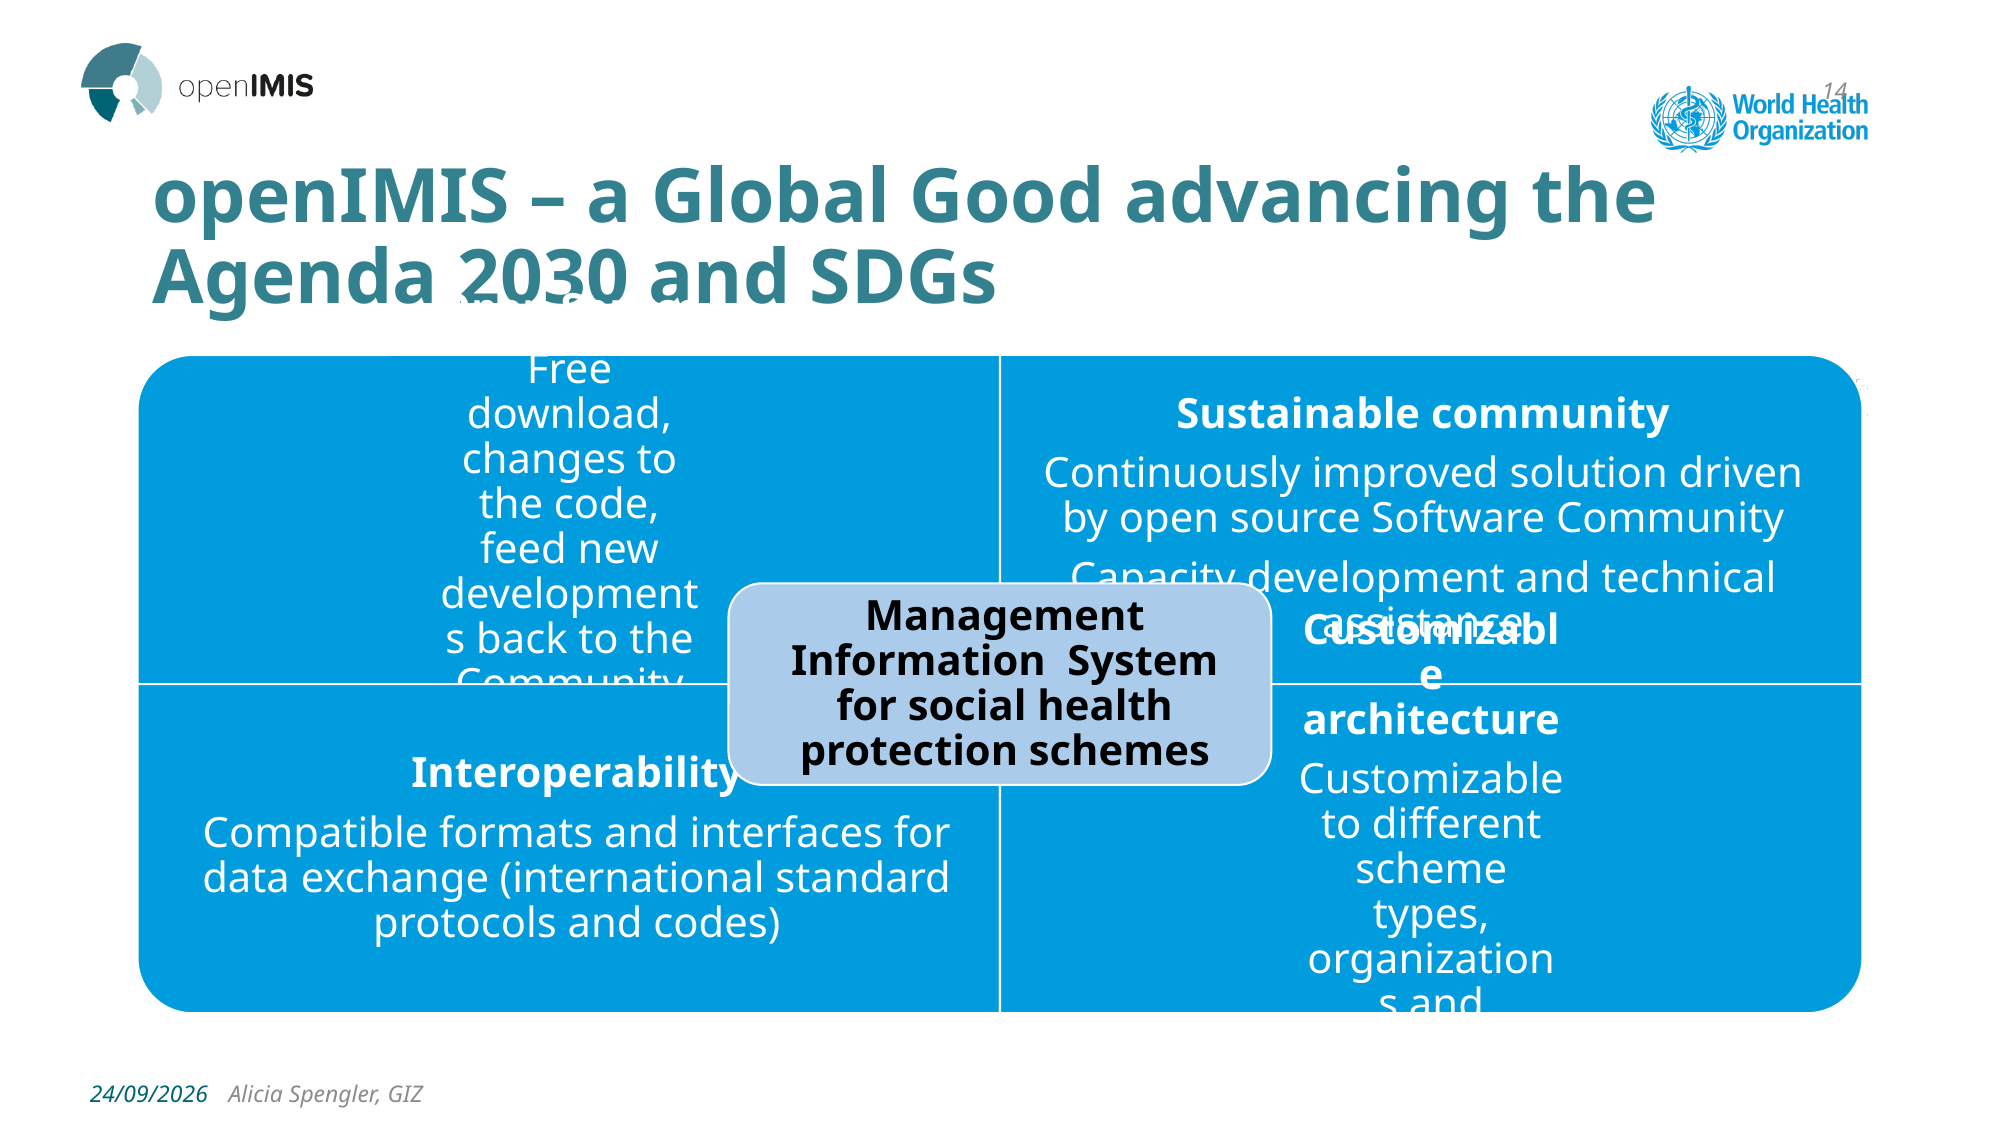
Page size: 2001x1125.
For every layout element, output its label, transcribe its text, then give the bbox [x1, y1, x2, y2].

picture [1660, 122, 1716, 146]
title openIMIS – a Global Good advancing the Agenda 2030 and SDGs [137, 161, 1876, 316]
text_box Management Information System for social health protection schemes [728, 583, 1272, 785]
text_box Customizable architecture Customizable to different scheme types, organizations and countries [999, 684, 1863, 1014]
footer Alicia Spengler, GIZ [228, 1079, 600, 1109]
picture [1738, 124, 1744, 136]
text_box Sustainable community Continuously improved solution driven by open source Software Community Capacity development and technical assistance [999, 354, 1863, 684]
picture [1596, 349, 1922, 463]
text_box Open Source Free download, changes to the code, feed new developments back to the Community [137, 354, 999, 684]
picture [1596, 62, 1922, 177]
slide_number <number> [1412, 61, 1863, 122]
text_box Interoperability Compatible formats and interfaces for data exchange (international standard protocols and codes) [137, 684, 999, 1014]
slide_number 13/06/2020 [78, 1079, 209, 1109]
picture [81, 43, 313, 122]
